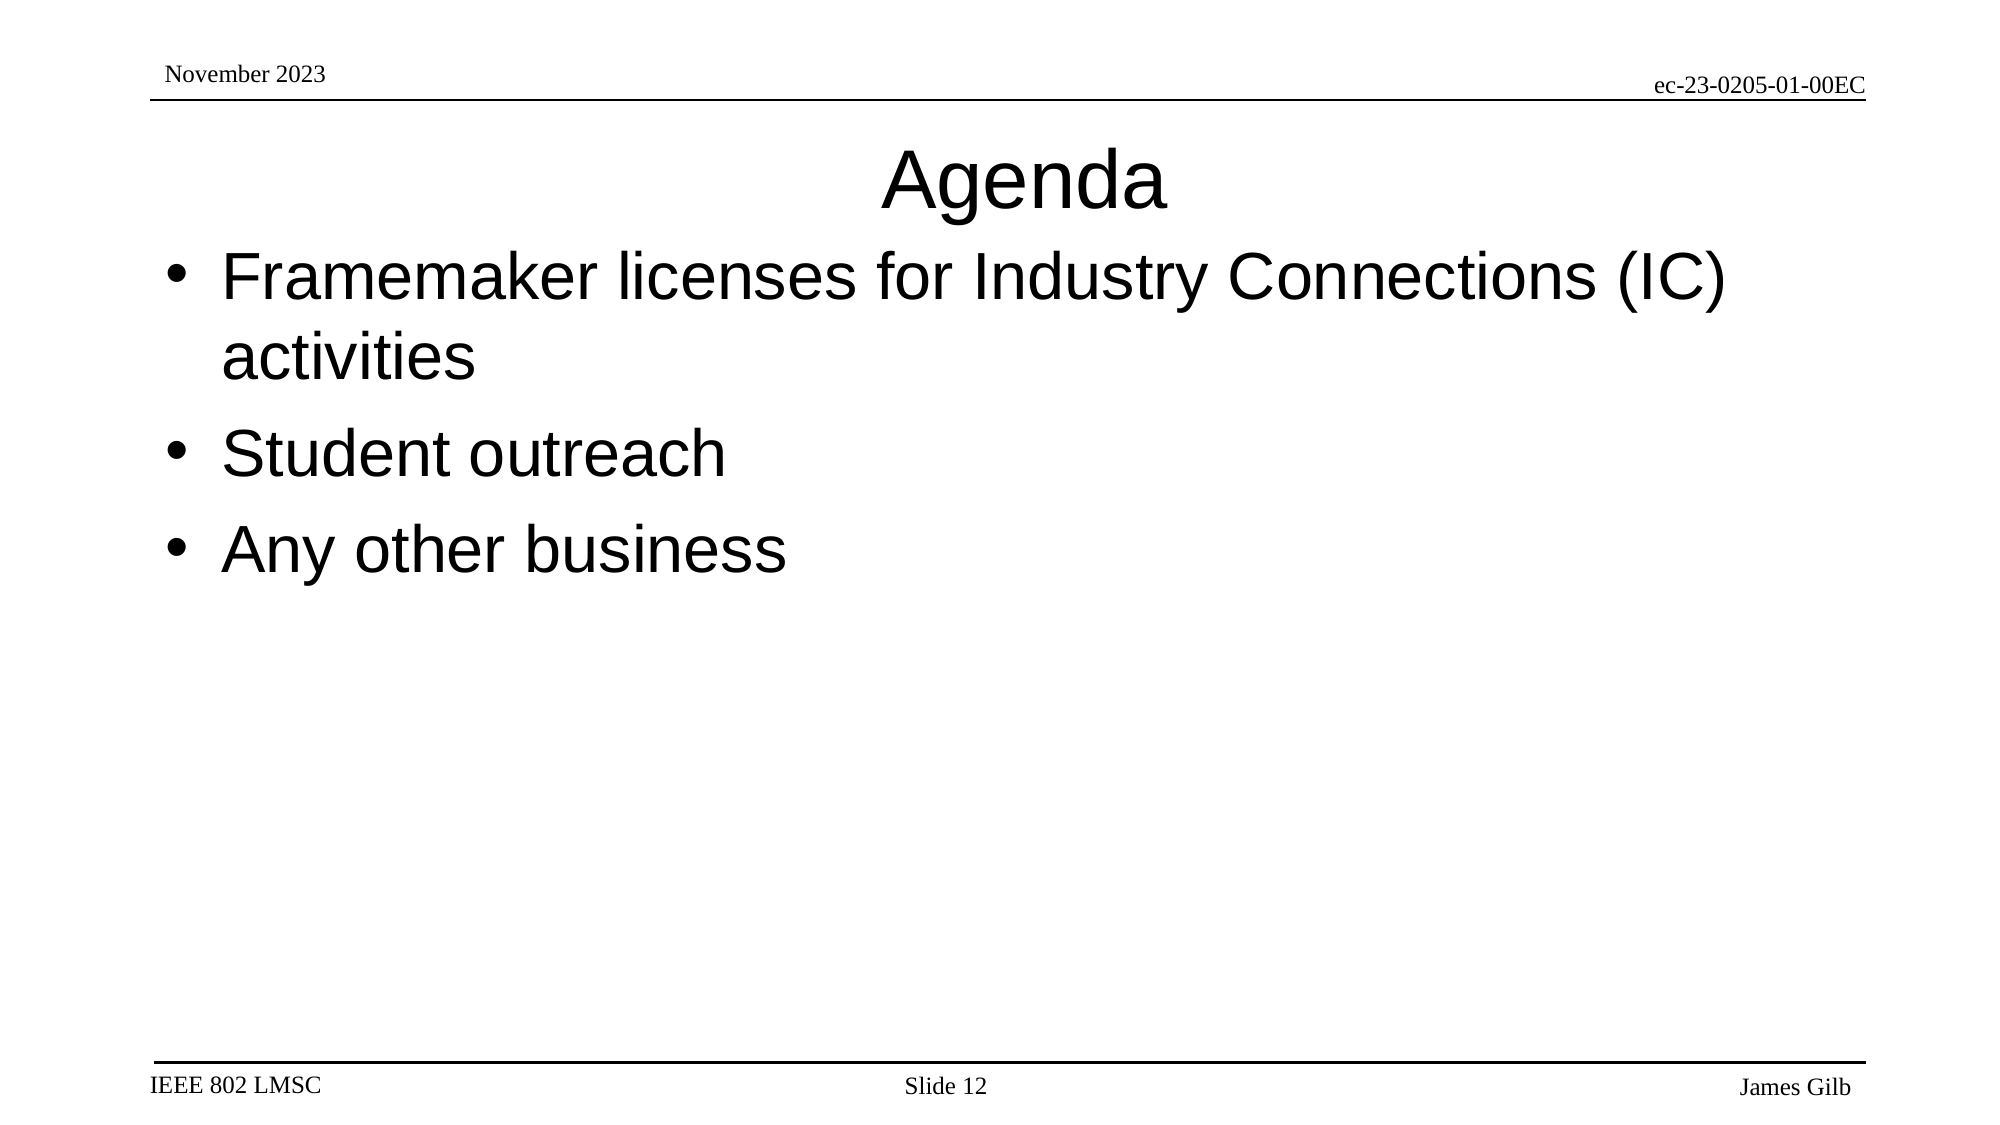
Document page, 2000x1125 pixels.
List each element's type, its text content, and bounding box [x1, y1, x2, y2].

title Agenda [149, 112, 1900, 238]
list Framemaker licenses for Industry Connections (IC) activities Student outreach Any other business [150, 224, 1900, 1036]
